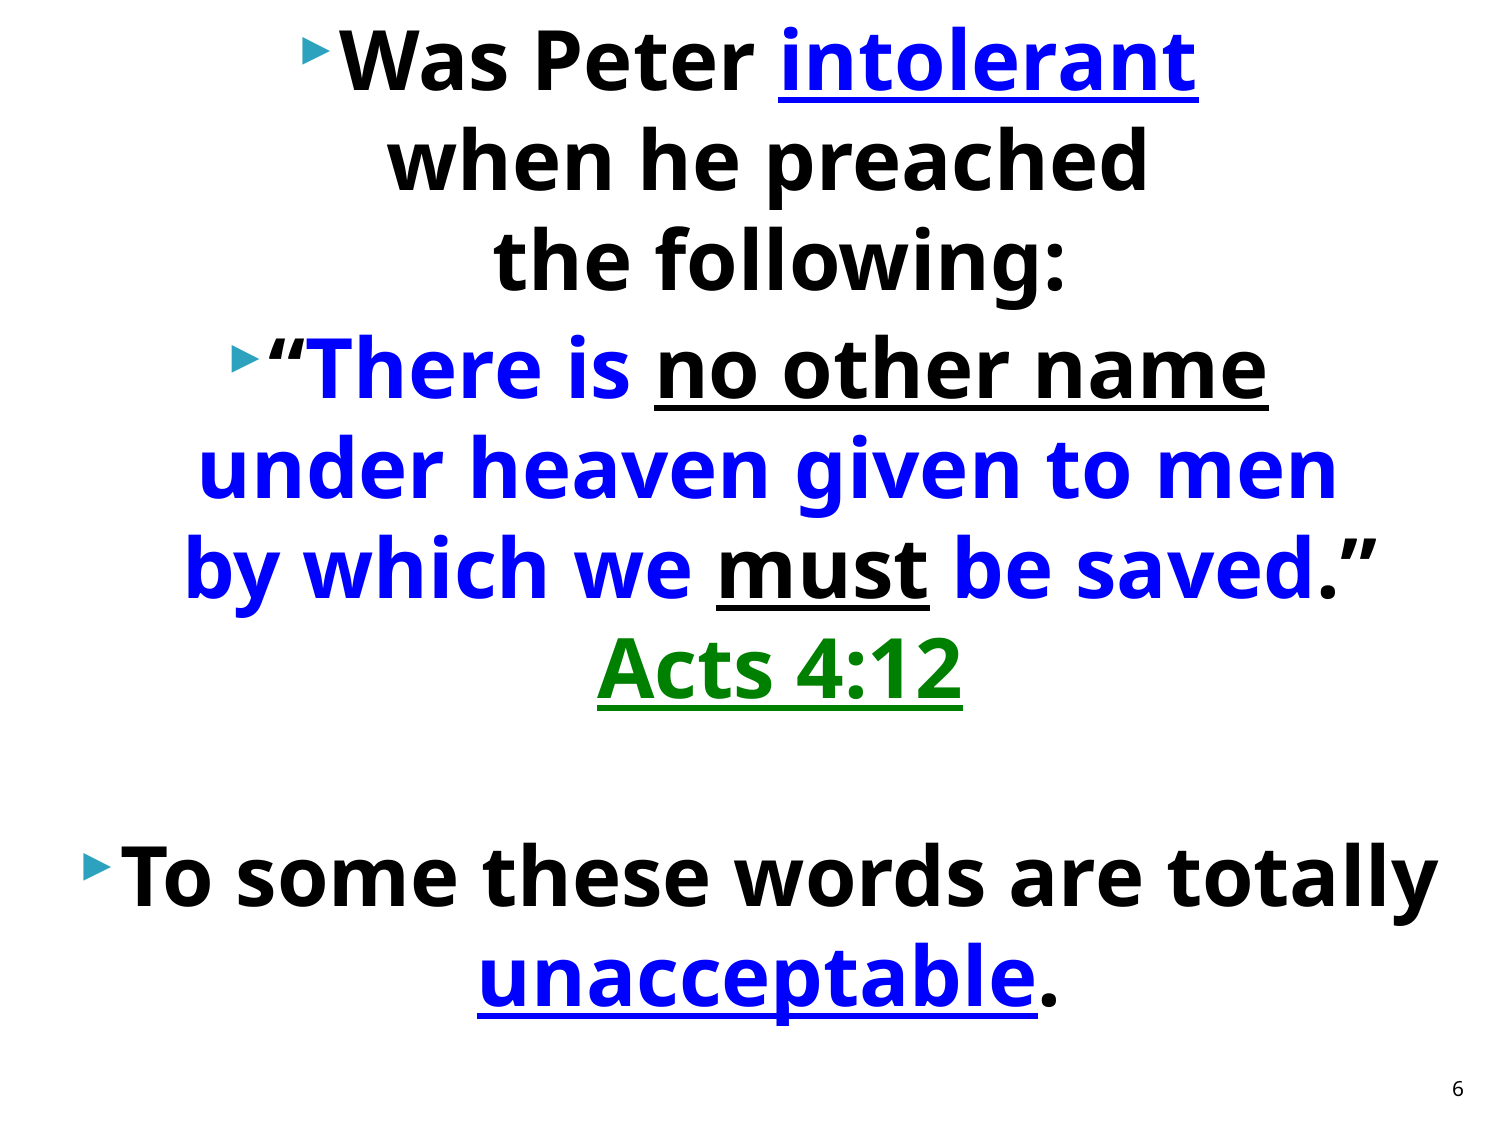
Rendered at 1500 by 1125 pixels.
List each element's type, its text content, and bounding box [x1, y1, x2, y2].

slide_number <number> [1418, 1051, 1479, 1112]
list Was Peter intolerant when he preached the following: “There is no other name under heaven given to men by which we must be saved.” Acts 4:12 To some these words are totally unacceptable. [0, 0, 1500, 1125]
